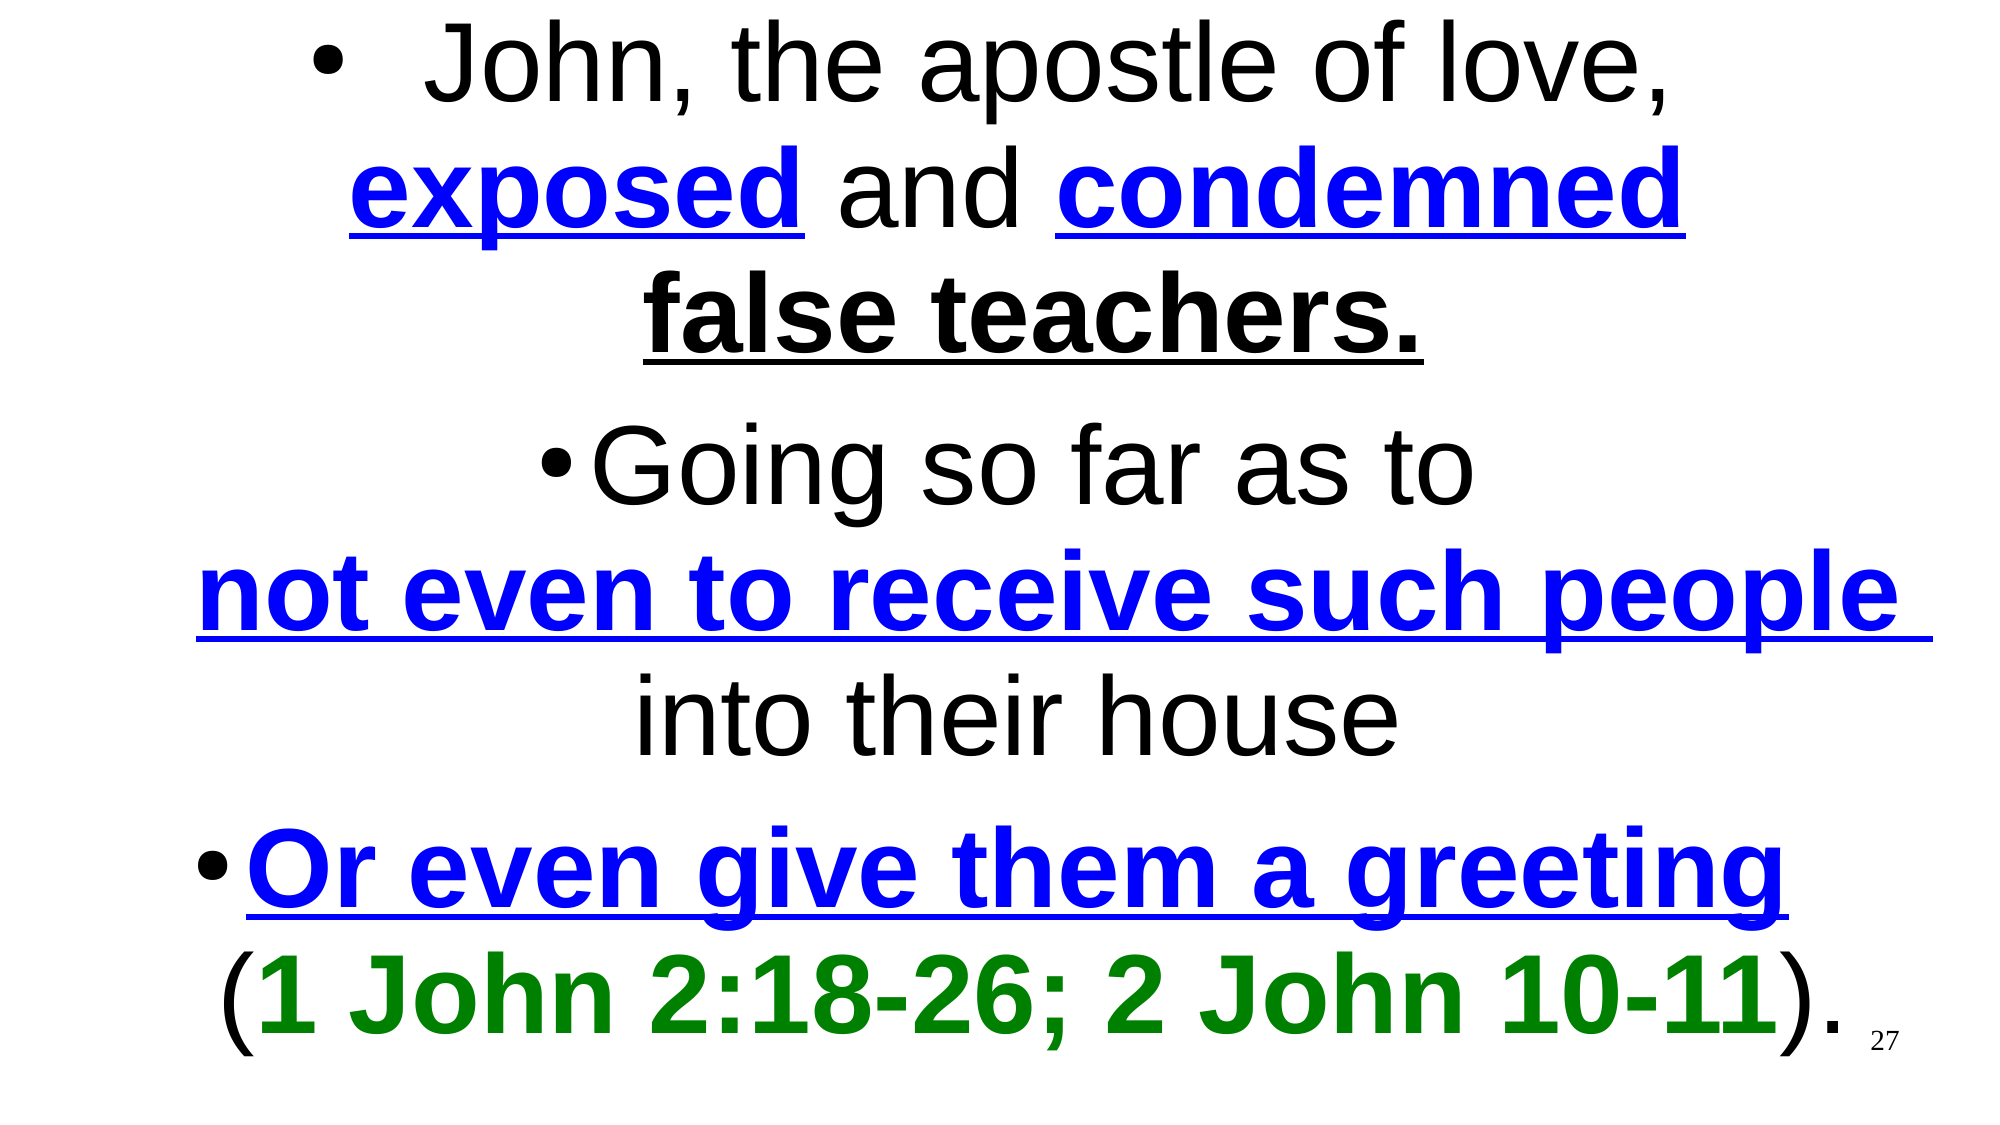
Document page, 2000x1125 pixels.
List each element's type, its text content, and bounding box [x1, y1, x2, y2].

list John, the apostle of love, exposed and condemned false teachers. Going so far as to not even to receive such people into their house Or even give them a greeting (1 John 2:18-26; 2 John 10-11). [0, 0, 1996, 1123]
